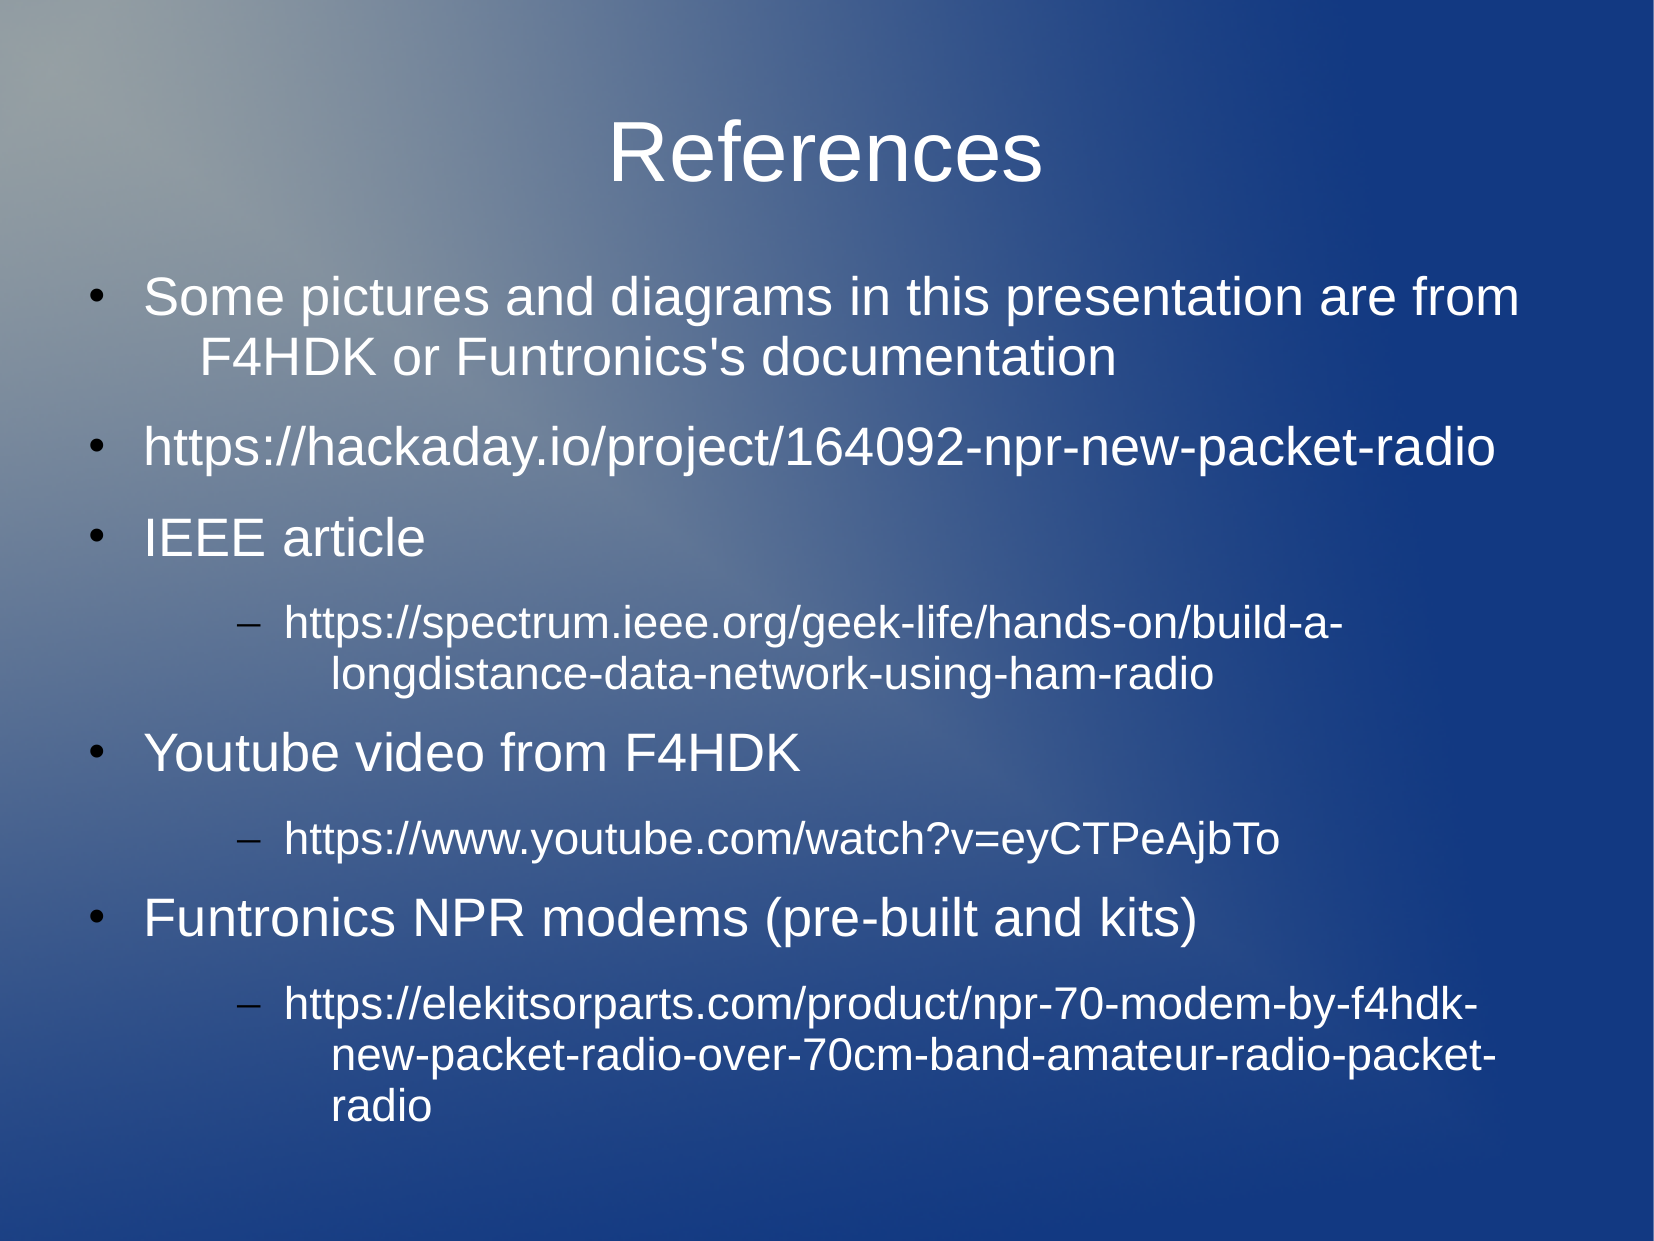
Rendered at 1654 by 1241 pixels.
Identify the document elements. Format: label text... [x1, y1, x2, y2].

picture [0, 0, 1654, 1241]
title References [82, 49, 1571, 257]
list Some pictures and diagrams in this presentation are from F4HDK or Funtronics's documentation https://hackaday.io/project/164092-npr-new-packet-radio IEEE article https://spectrum.ieee.org/geek-life/hands-on/build-a-longdistance-data-network-using-ham-radio Youtube video from F4HDK https://www.youtube.com/watch?v=eyCTPeAjbTo Funtronics NPR modems (pre-built and kits) https://elekitsorparts.com/product/npr-70-modem-by-f4hdk-new-packet-radio-over-70cm-band-amateur-radio-packet-radio [87, 262, 1576, 1241]
